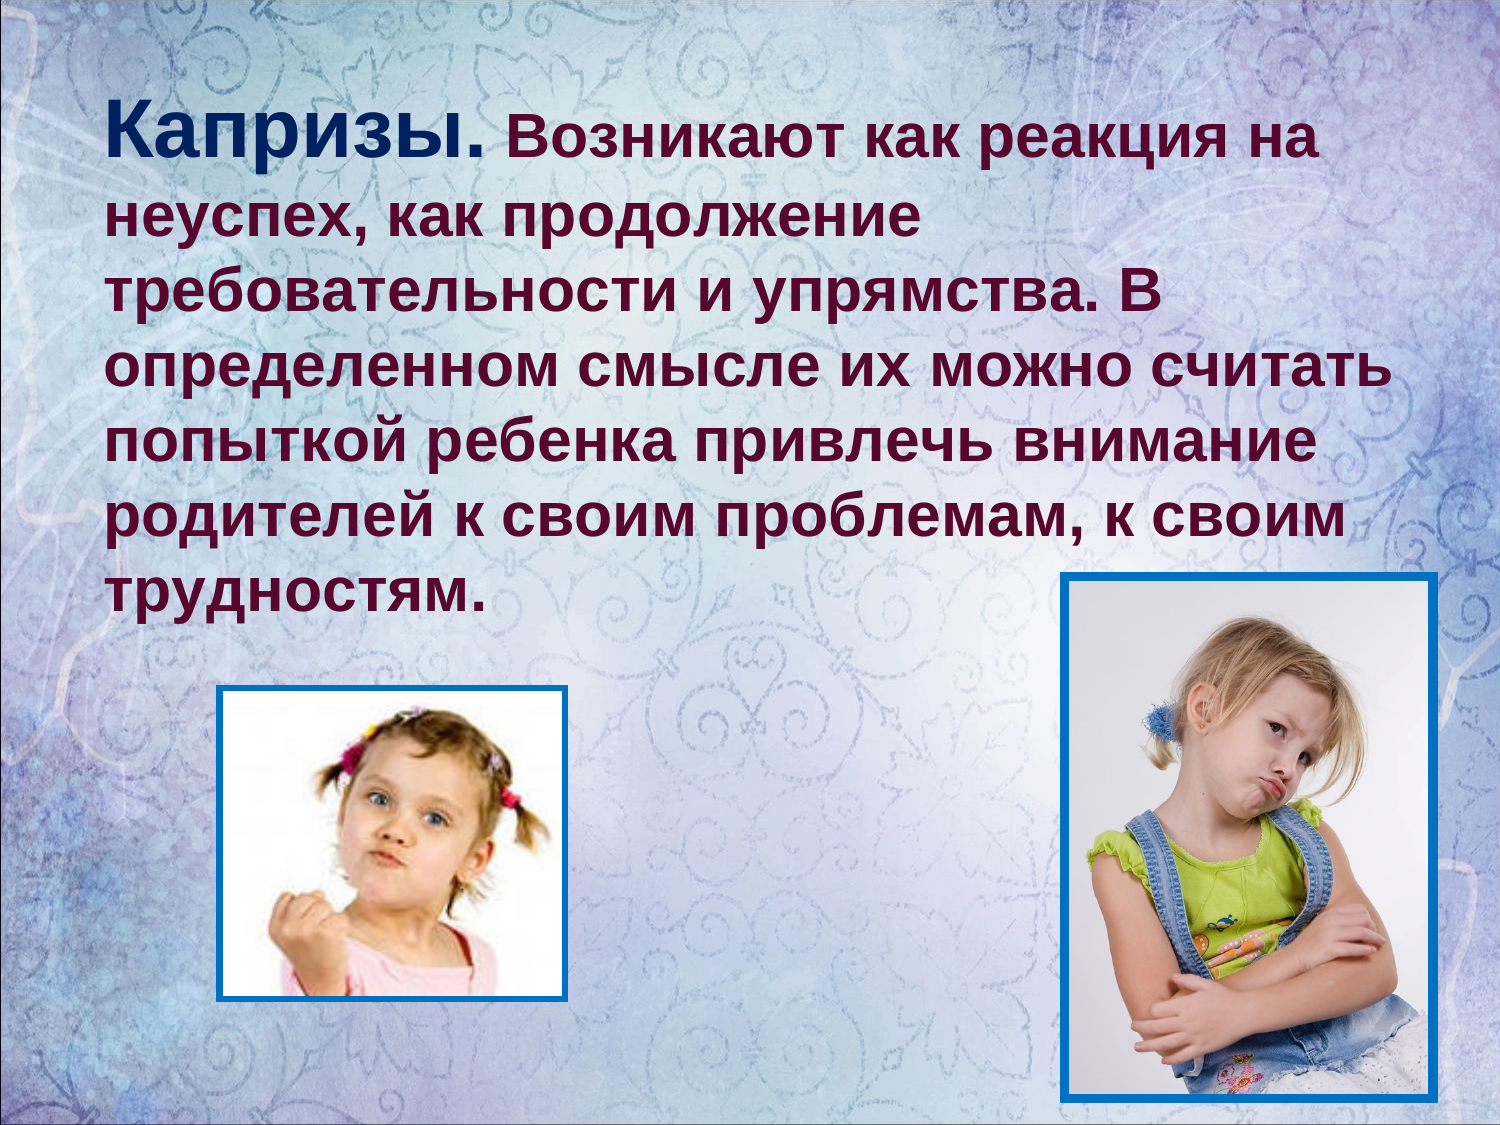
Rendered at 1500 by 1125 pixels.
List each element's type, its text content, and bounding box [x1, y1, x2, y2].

text_box Капризы. Возникают как реакция на неуспех, как продолжение требовательности и упрямства. В определенном смысле их можно считать попыткой ребенка привлечь внимание родителей к своим проблемам, к своим трудностям. [88, 66, 1459, 632]
picture [0, 0, 1500, 1125]
